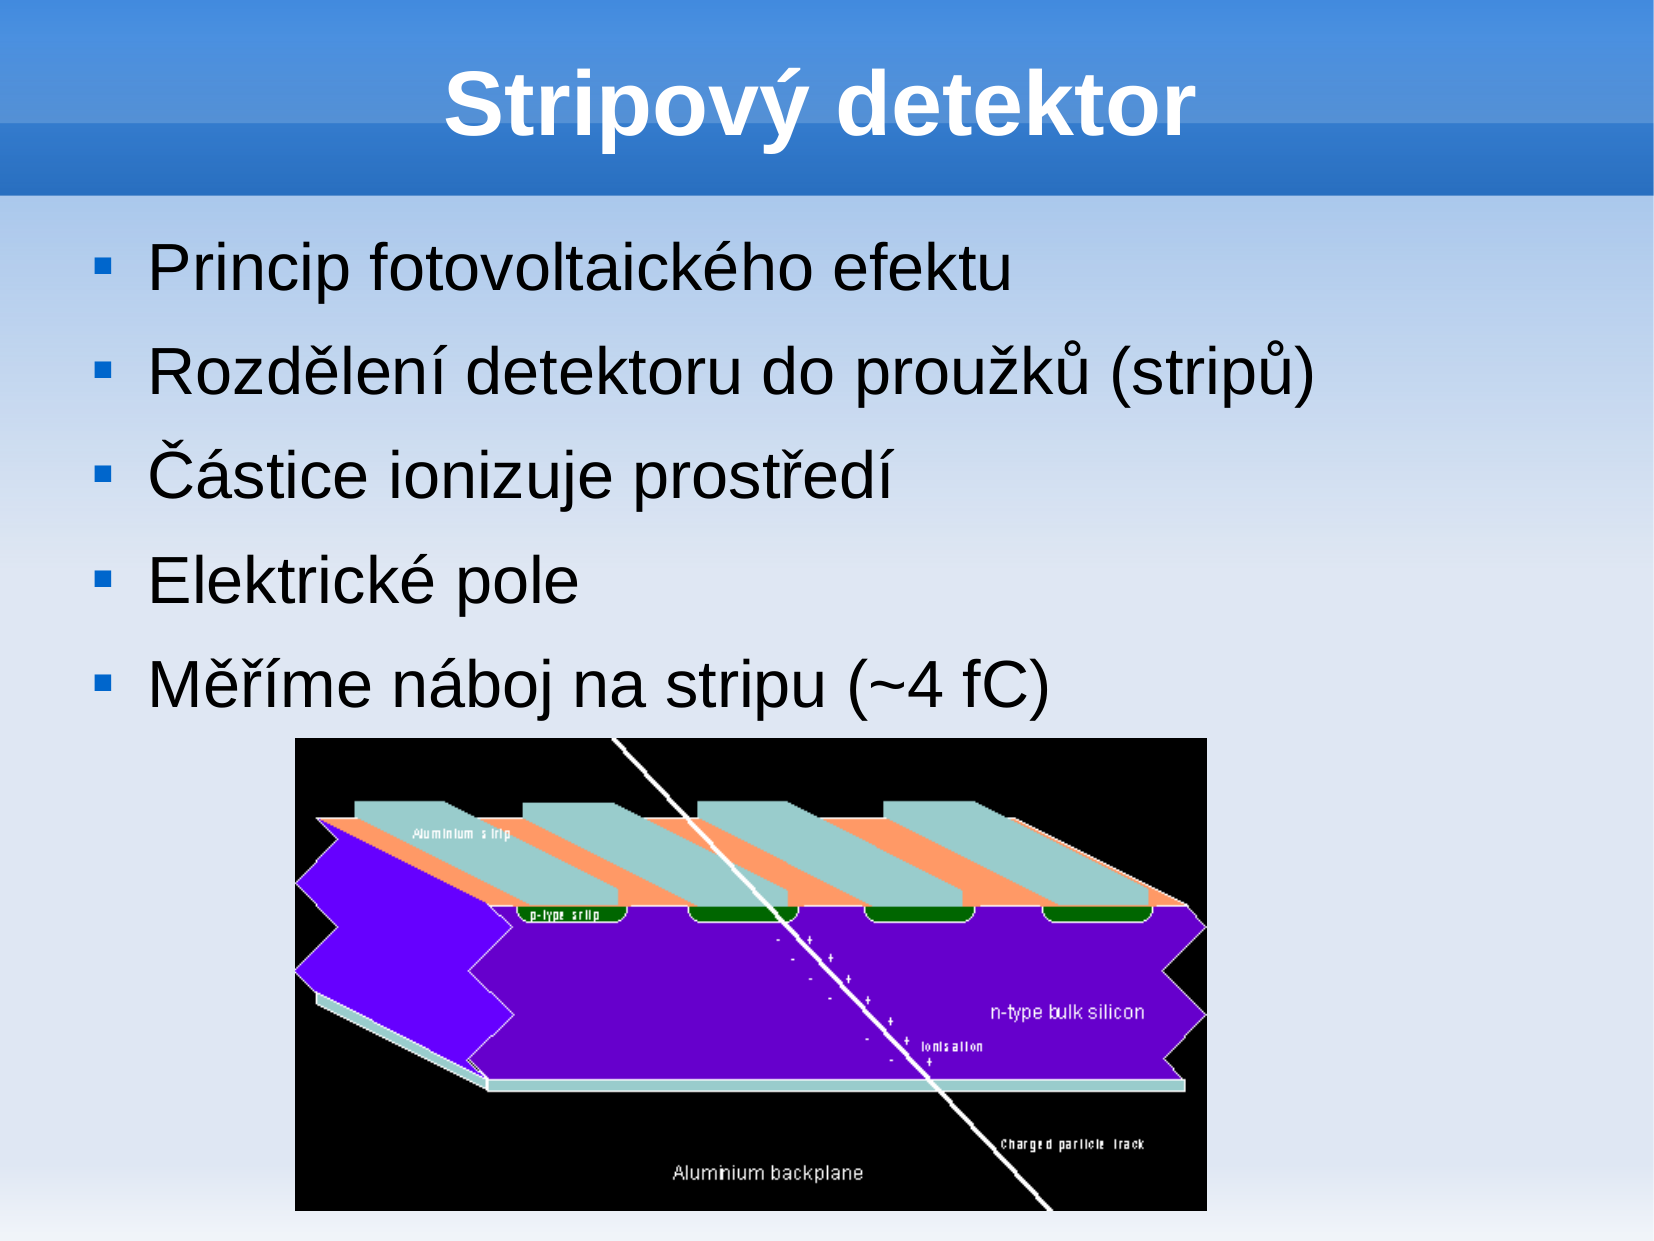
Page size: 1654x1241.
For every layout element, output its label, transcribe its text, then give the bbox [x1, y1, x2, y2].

list Princip fotovoltaického efektu Rozdělení detektoru do proužků (stripů) Částice ionizuje prostředí Elektrické pole Měříme náboj na stripu (~4 fC) [76, 229, 1565, 1034]
picture [0, 0, 1654, 1241]
title Stripový detektor [76, 7, 1565, 200]
